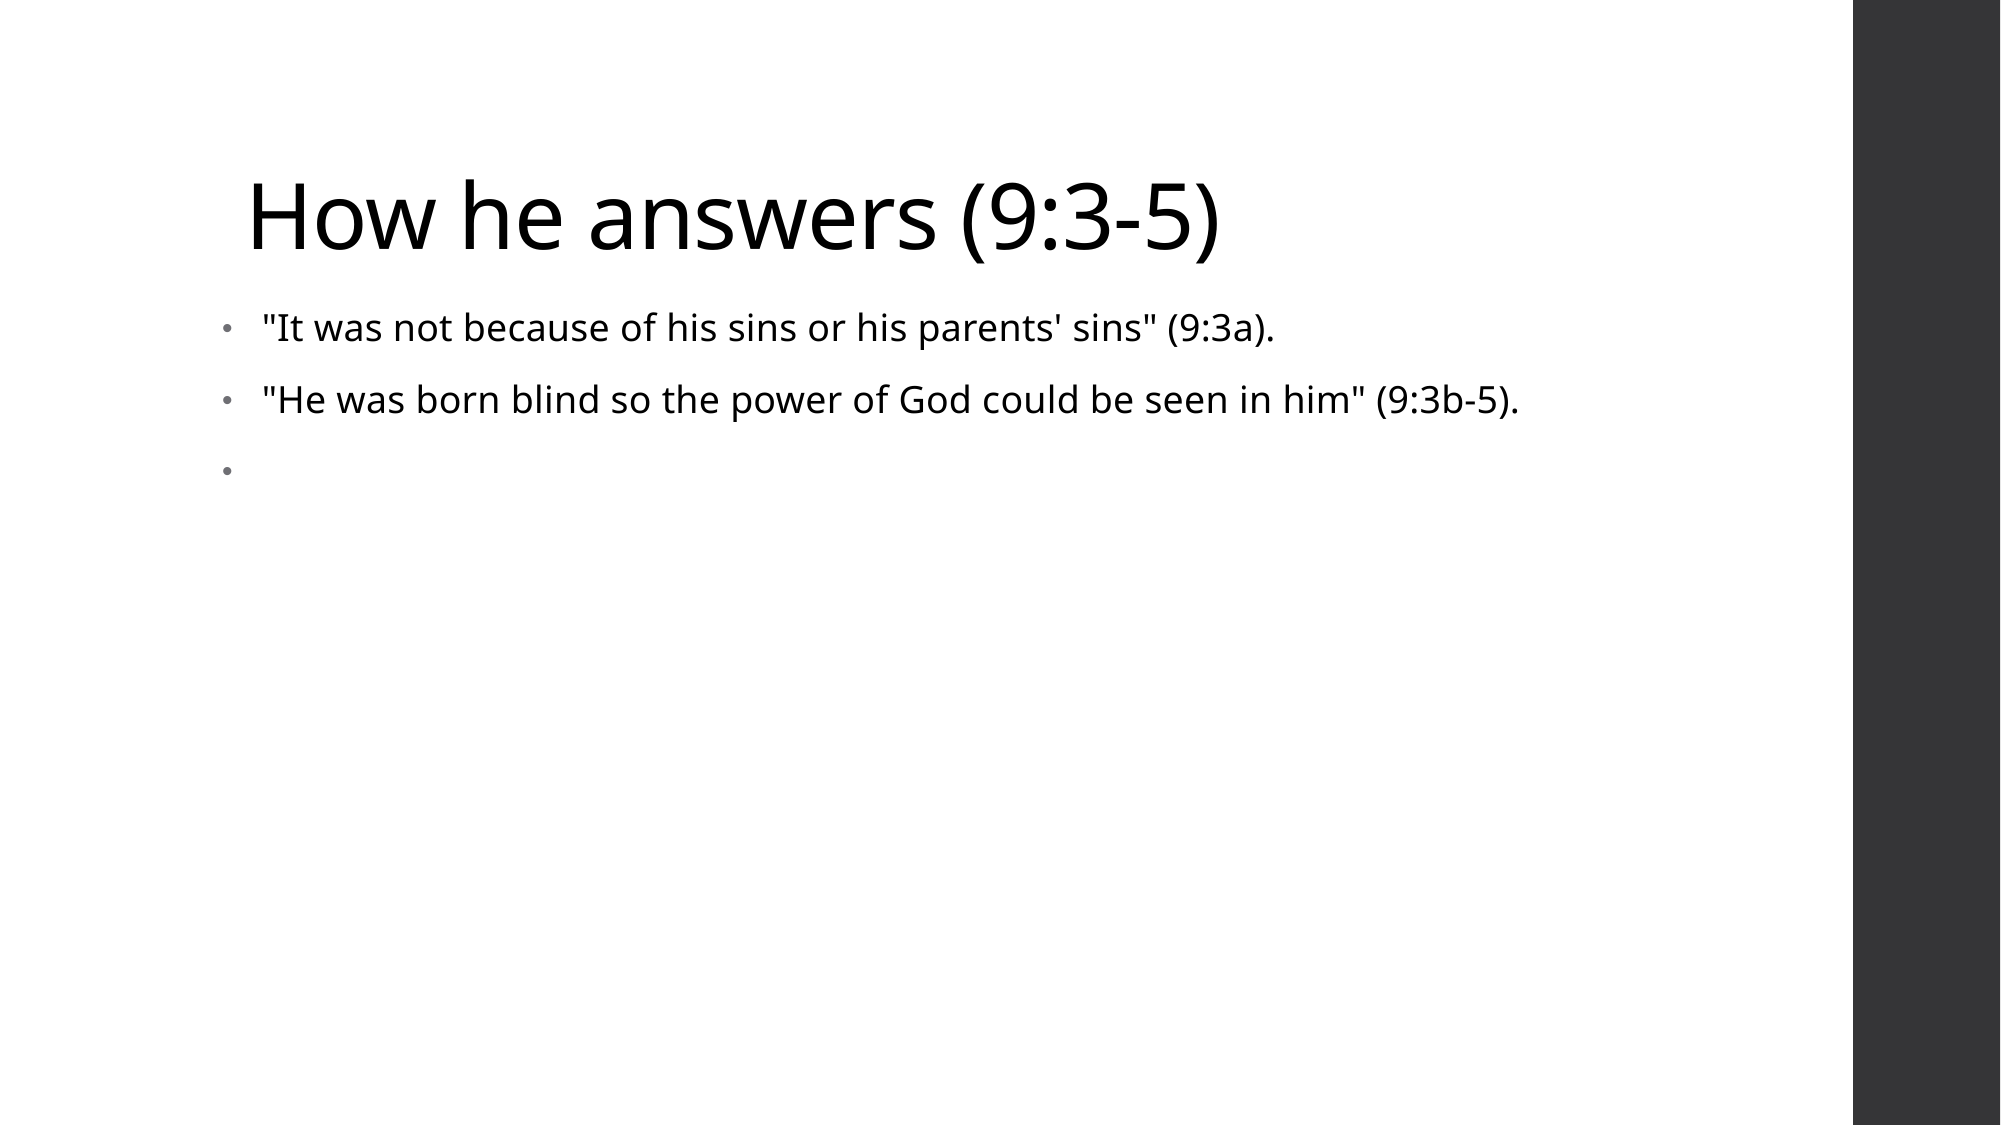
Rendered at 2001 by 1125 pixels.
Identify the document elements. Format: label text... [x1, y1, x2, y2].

list "It was not because of his sins or his parents' sins" (9:3a). "He was born blind so the power of God could be seen in him" (9:3b-5). [206, 299, 1617, 1014]
title How he answers (9:3-5) [206, 60, 1797, 278]
